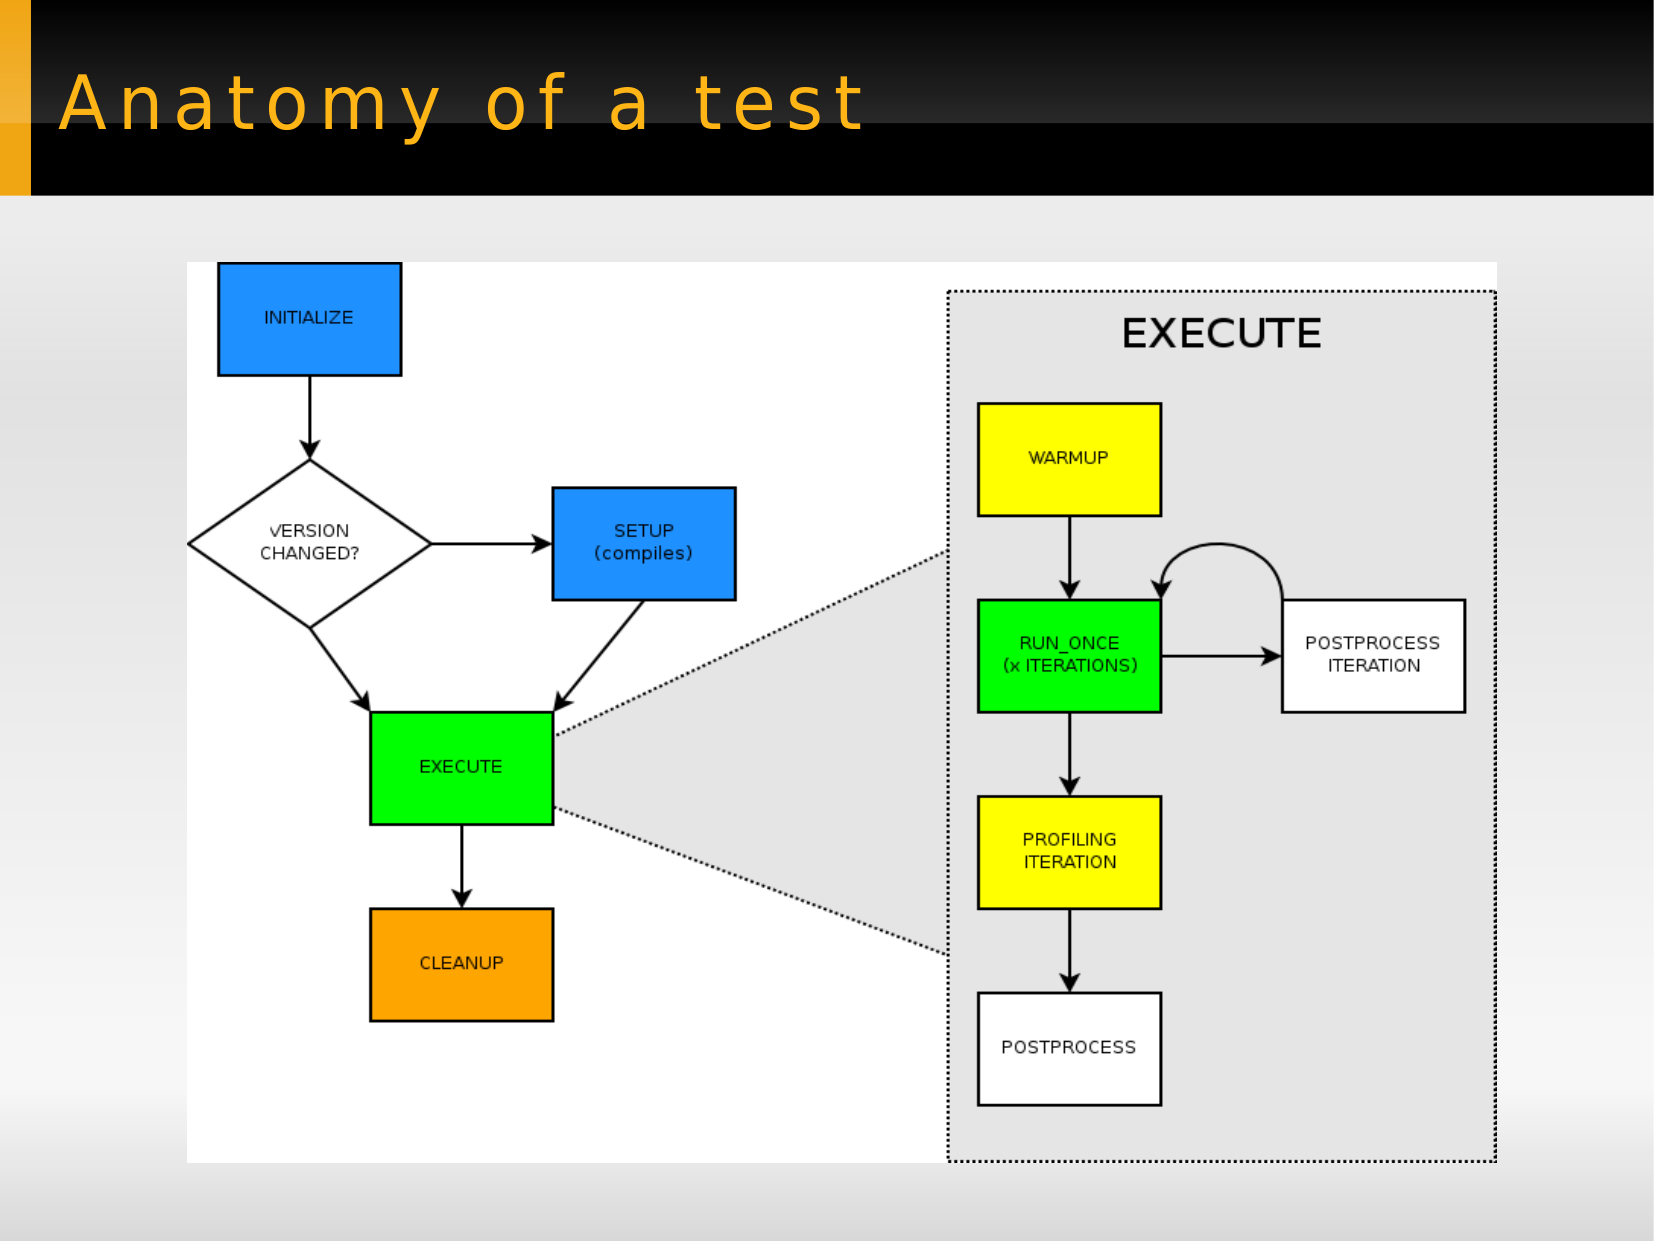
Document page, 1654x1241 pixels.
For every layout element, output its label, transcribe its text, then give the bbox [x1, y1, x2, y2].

picture [0, 0, 1654, 1241]
title Anatomy of a test [59, 36, 1270, 171]
